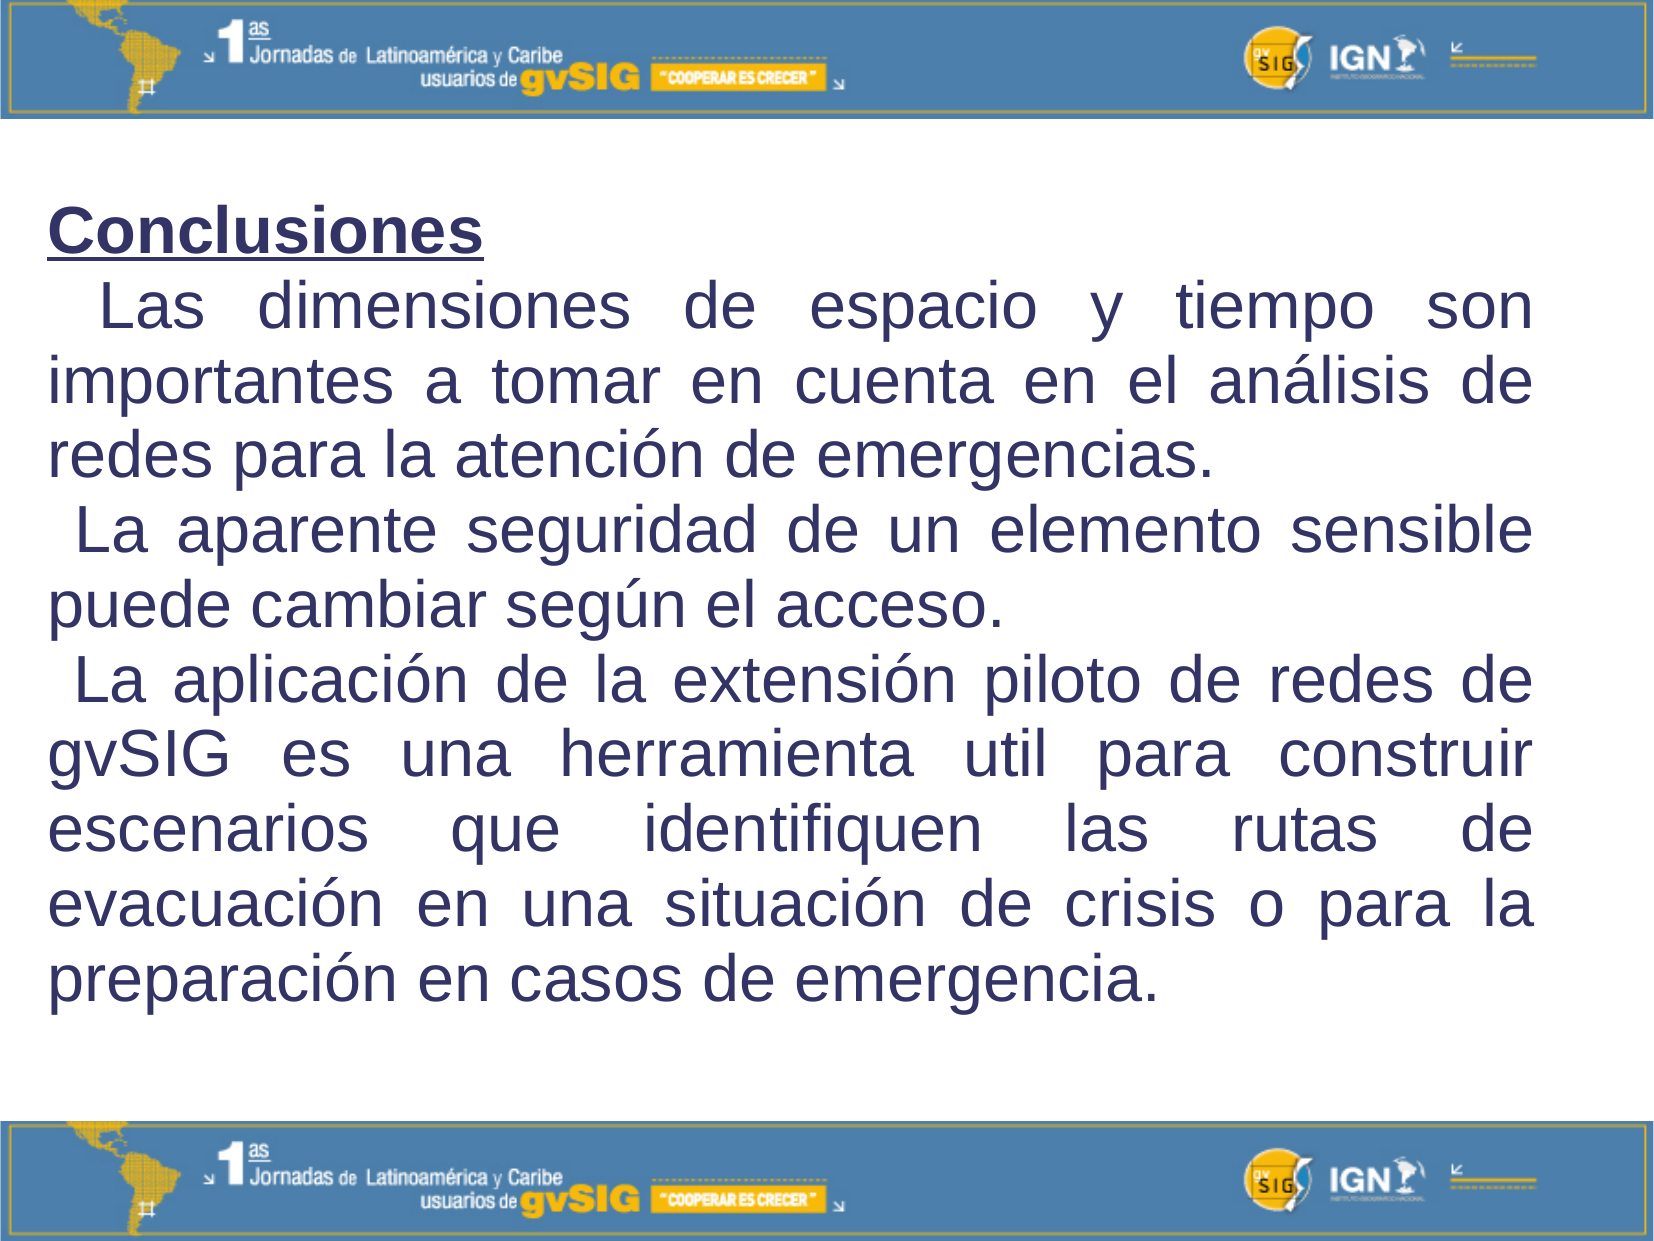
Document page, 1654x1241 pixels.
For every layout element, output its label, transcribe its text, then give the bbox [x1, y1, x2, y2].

text_box Conclusiones Las dimensiones de espacio y tiempo son importantes a tomar en cuenta en el análisis de redes para la atención de emergencias. La aparente seguridad de un elemento sensible puede cambiar según el acceso. La aplicación de la extensión piloto de redes de gvSIG es una herramienta util para construir escenarios que identifiquen las rutas de evacuación en una situación de crisis o para la preparación en casos de emergencia. [47, 146, 1536, 1063]
picture [0, 1121, 1654, 1241]
picture [0, 0, 1654, 119]
